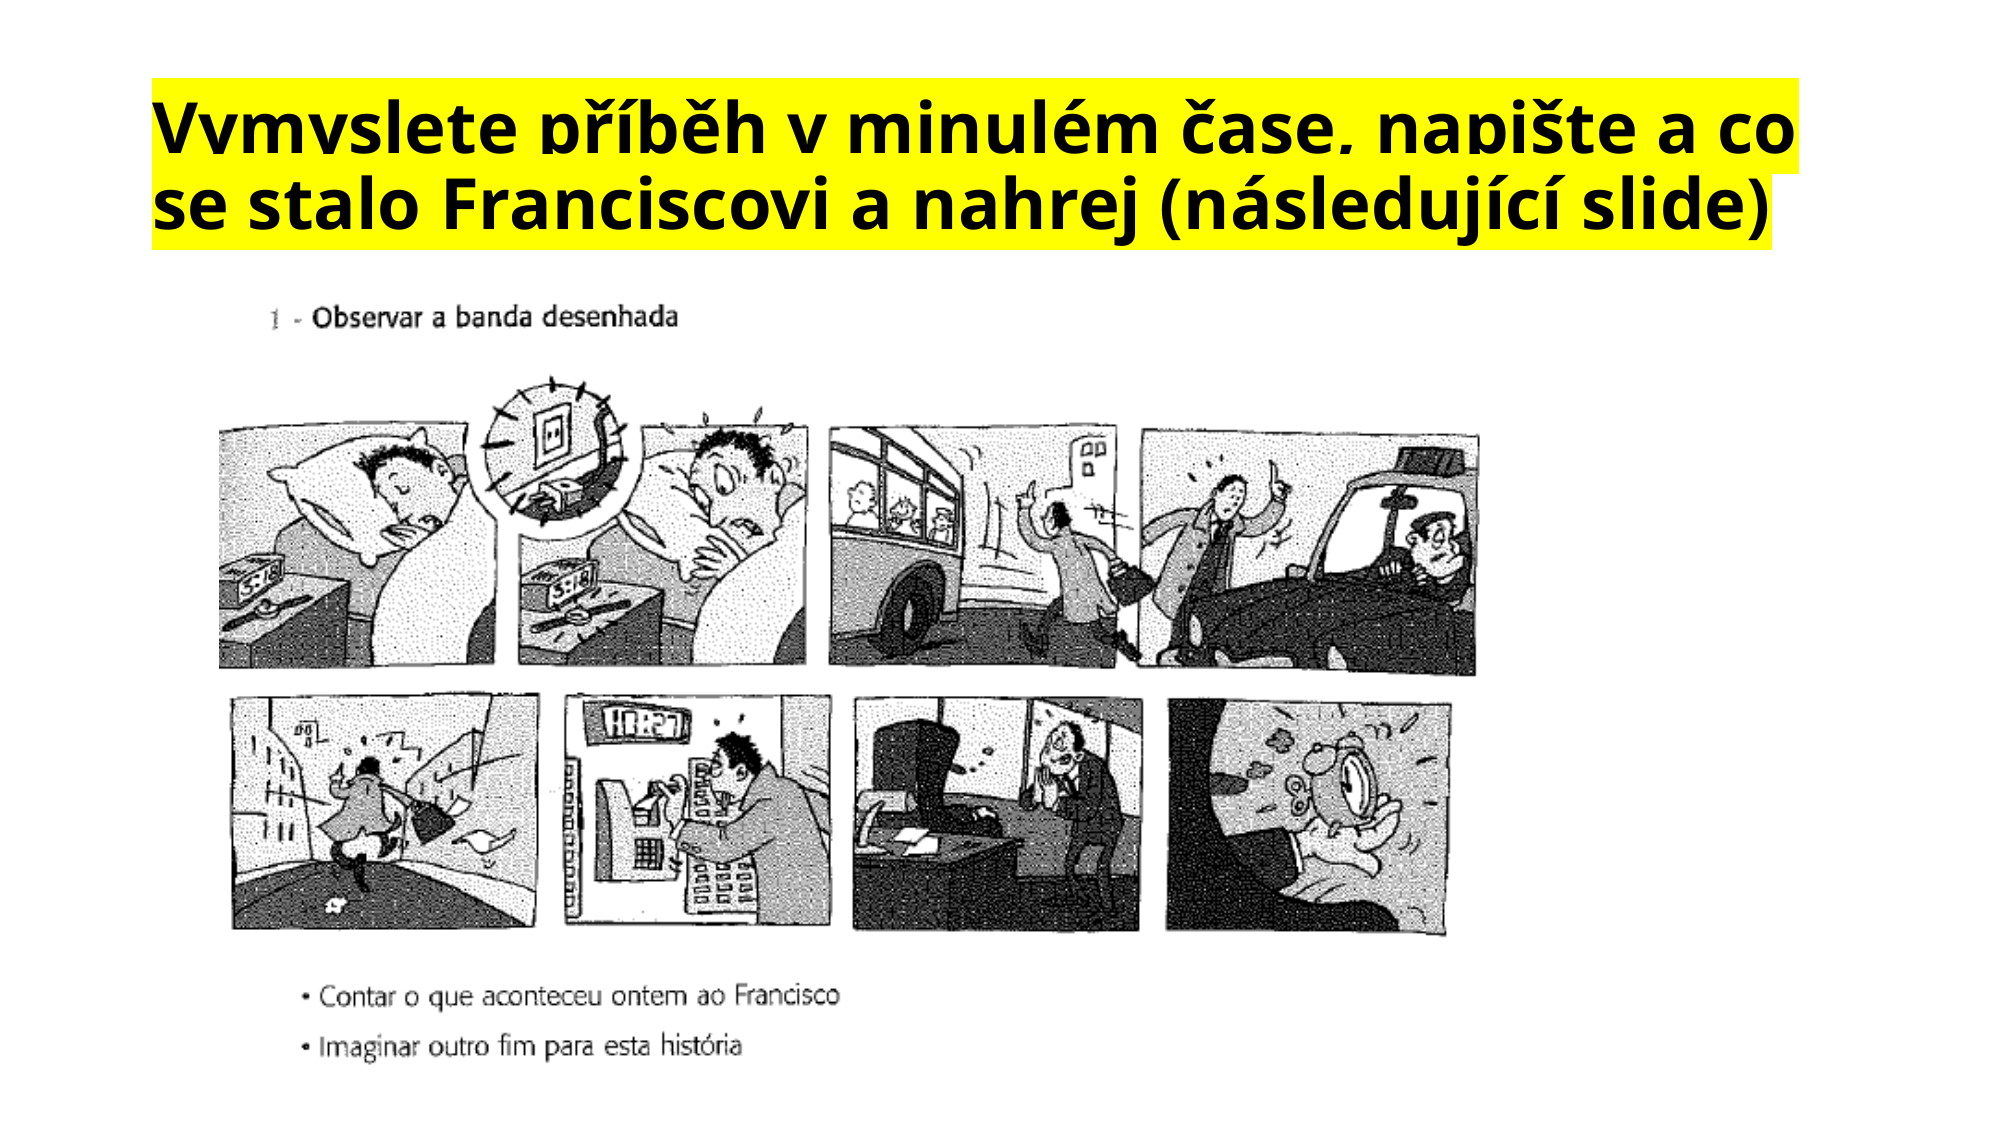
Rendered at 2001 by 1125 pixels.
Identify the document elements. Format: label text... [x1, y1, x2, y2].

picture [219, 264, 1502, 1087]
title Vymyslete příběh v minulém čase, napište a co se stalo Franciscovi a nahrej (následující slide) [137, 59, 1863, 278]
